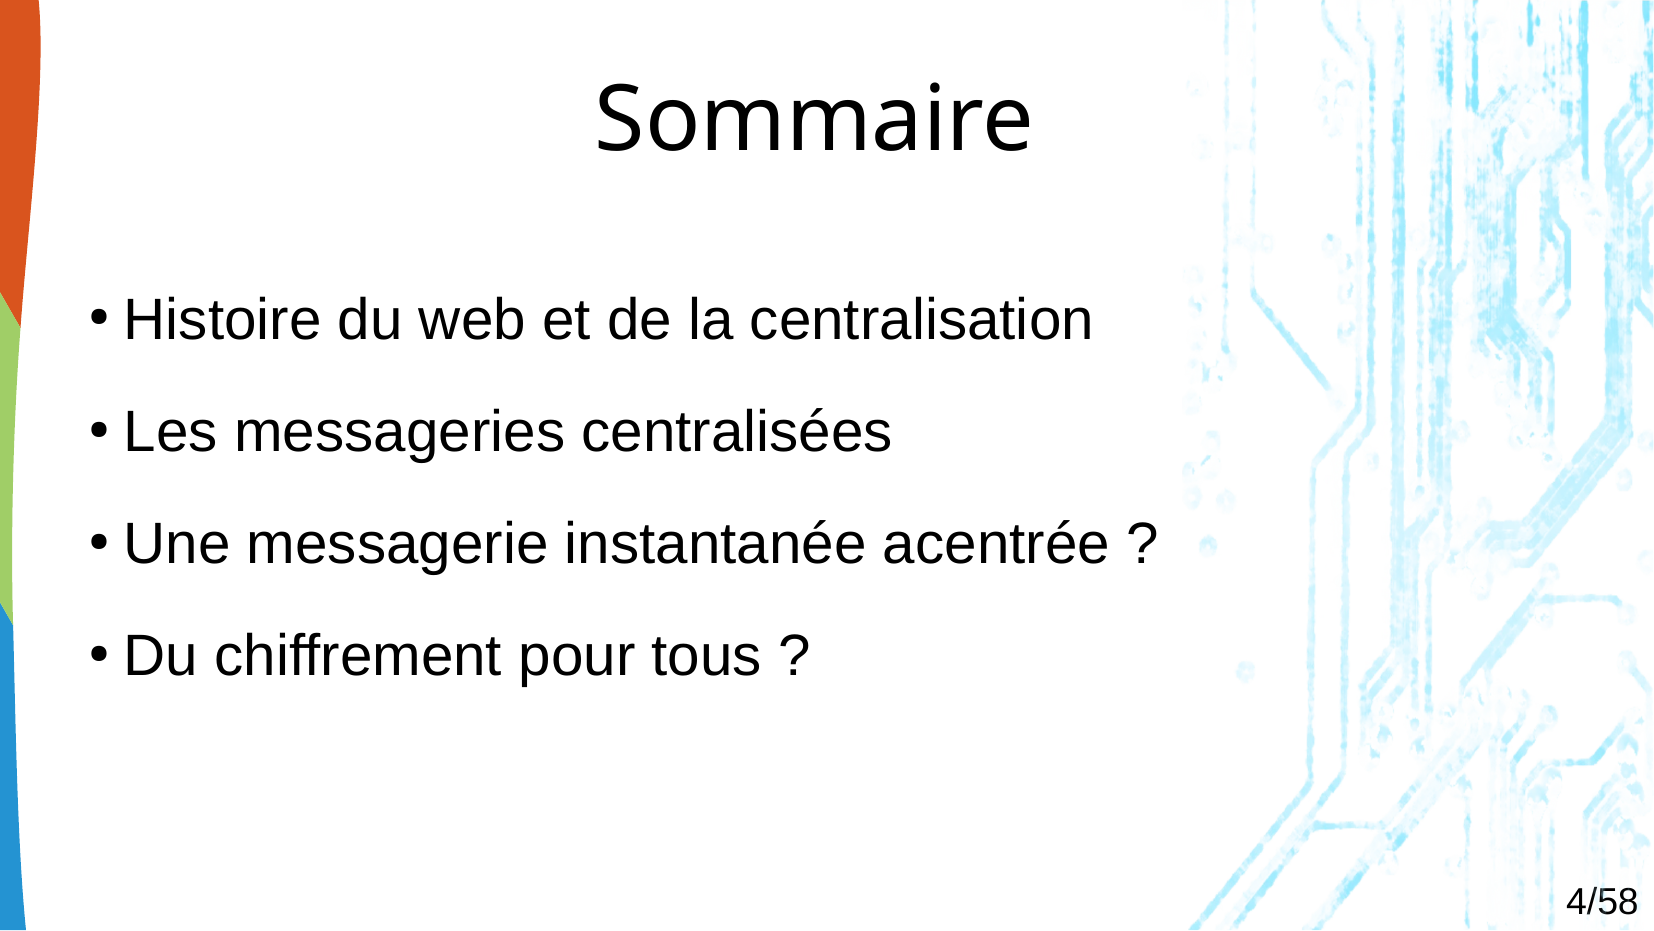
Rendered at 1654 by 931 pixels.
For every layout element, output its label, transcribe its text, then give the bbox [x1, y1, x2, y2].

title Sommaire [59, 37, 1571, 193]
picture [1183, 1, 1654, 931]
subtitle Histoire du web et de la centralisation Les messageries centralisées Une messagerie instantanée acentrée ? Du chiffrement pour tous ? [88, 217, 1577, 757]
